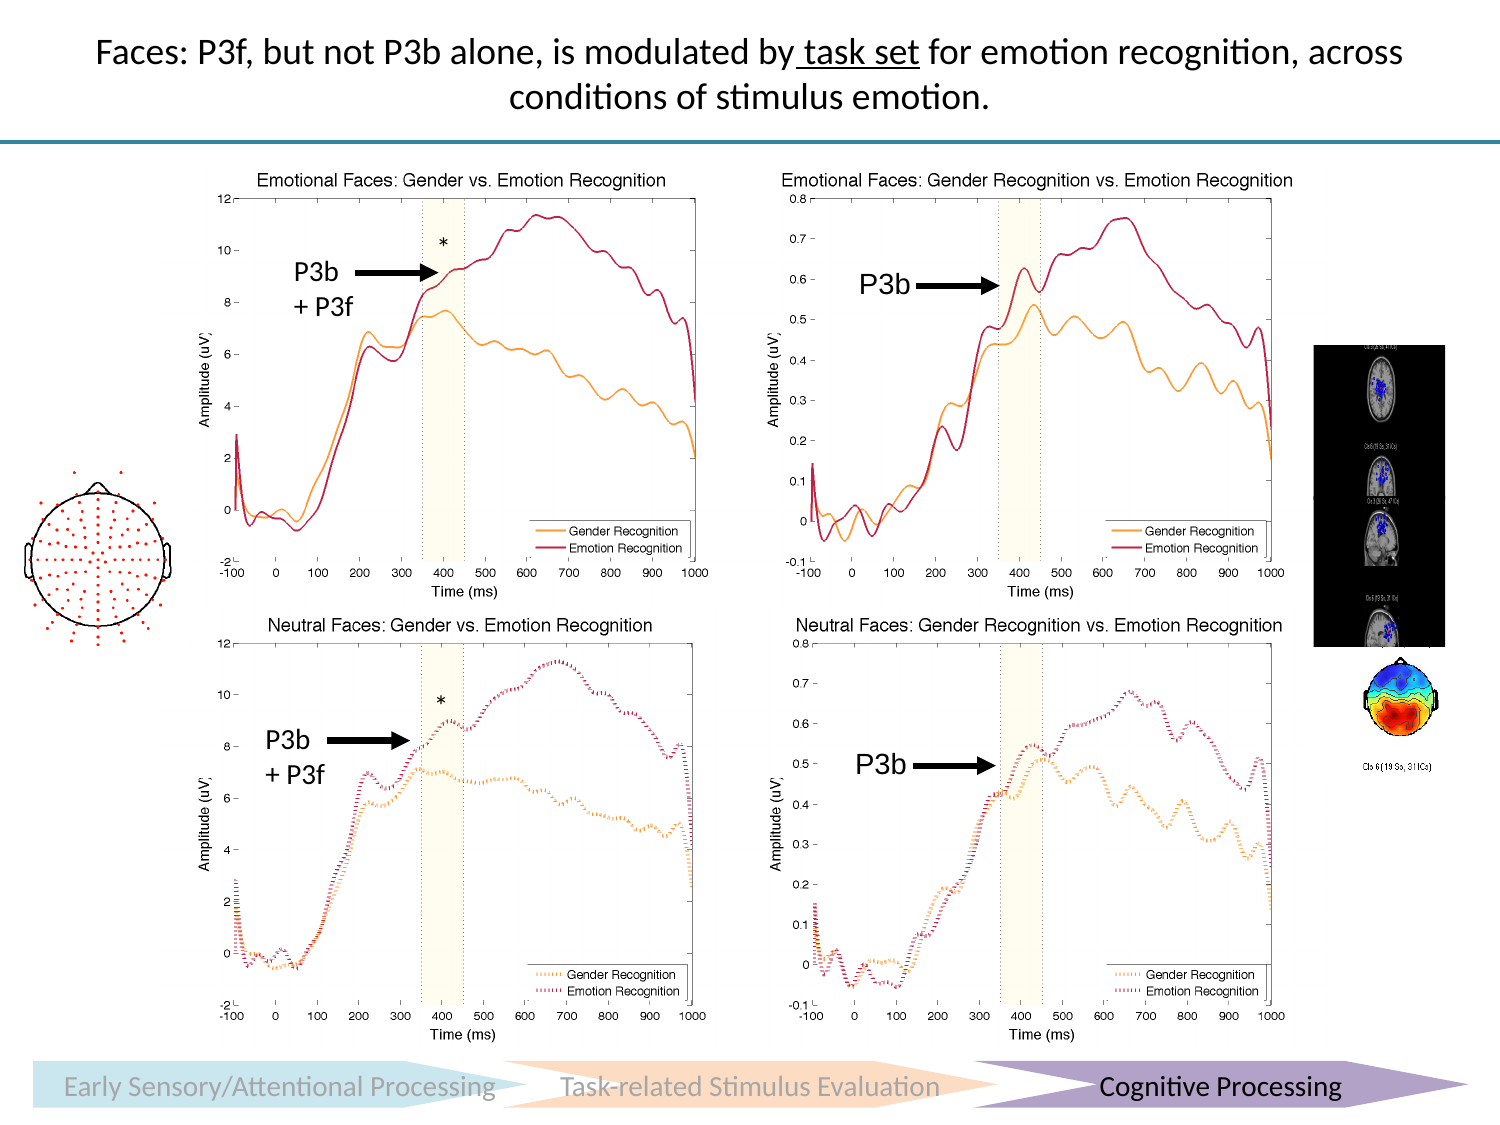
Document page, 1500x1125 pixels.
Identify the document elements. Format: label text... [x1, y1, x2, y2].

text_box * [419, 680, 464, 731]
text_box Cognitive Processing [973, 1060, 1469, 1108]
picture [0, 164, 1450, 1053]
title Faces: P3f, but not P3b alone, is modulated by task set for emotion recognition, across conditions of stimulus emotion. [75, 19, 1425, 133]
text_box P3b [844, 258, 926, 309]
text_box P3b [840, 738, 922, 788]
text_box * [421, 221, 466, 272]
text_box P3b + P3f [279, 245, 369, 330]
text_box Task-related Stimulus Evaluation [502, 1060, 998, 1108]
text_box Early Sensory/Attentional Processing [33, 1060, 527, 1108]
text_box P3b + P3f [250, 713, 341, 798]
